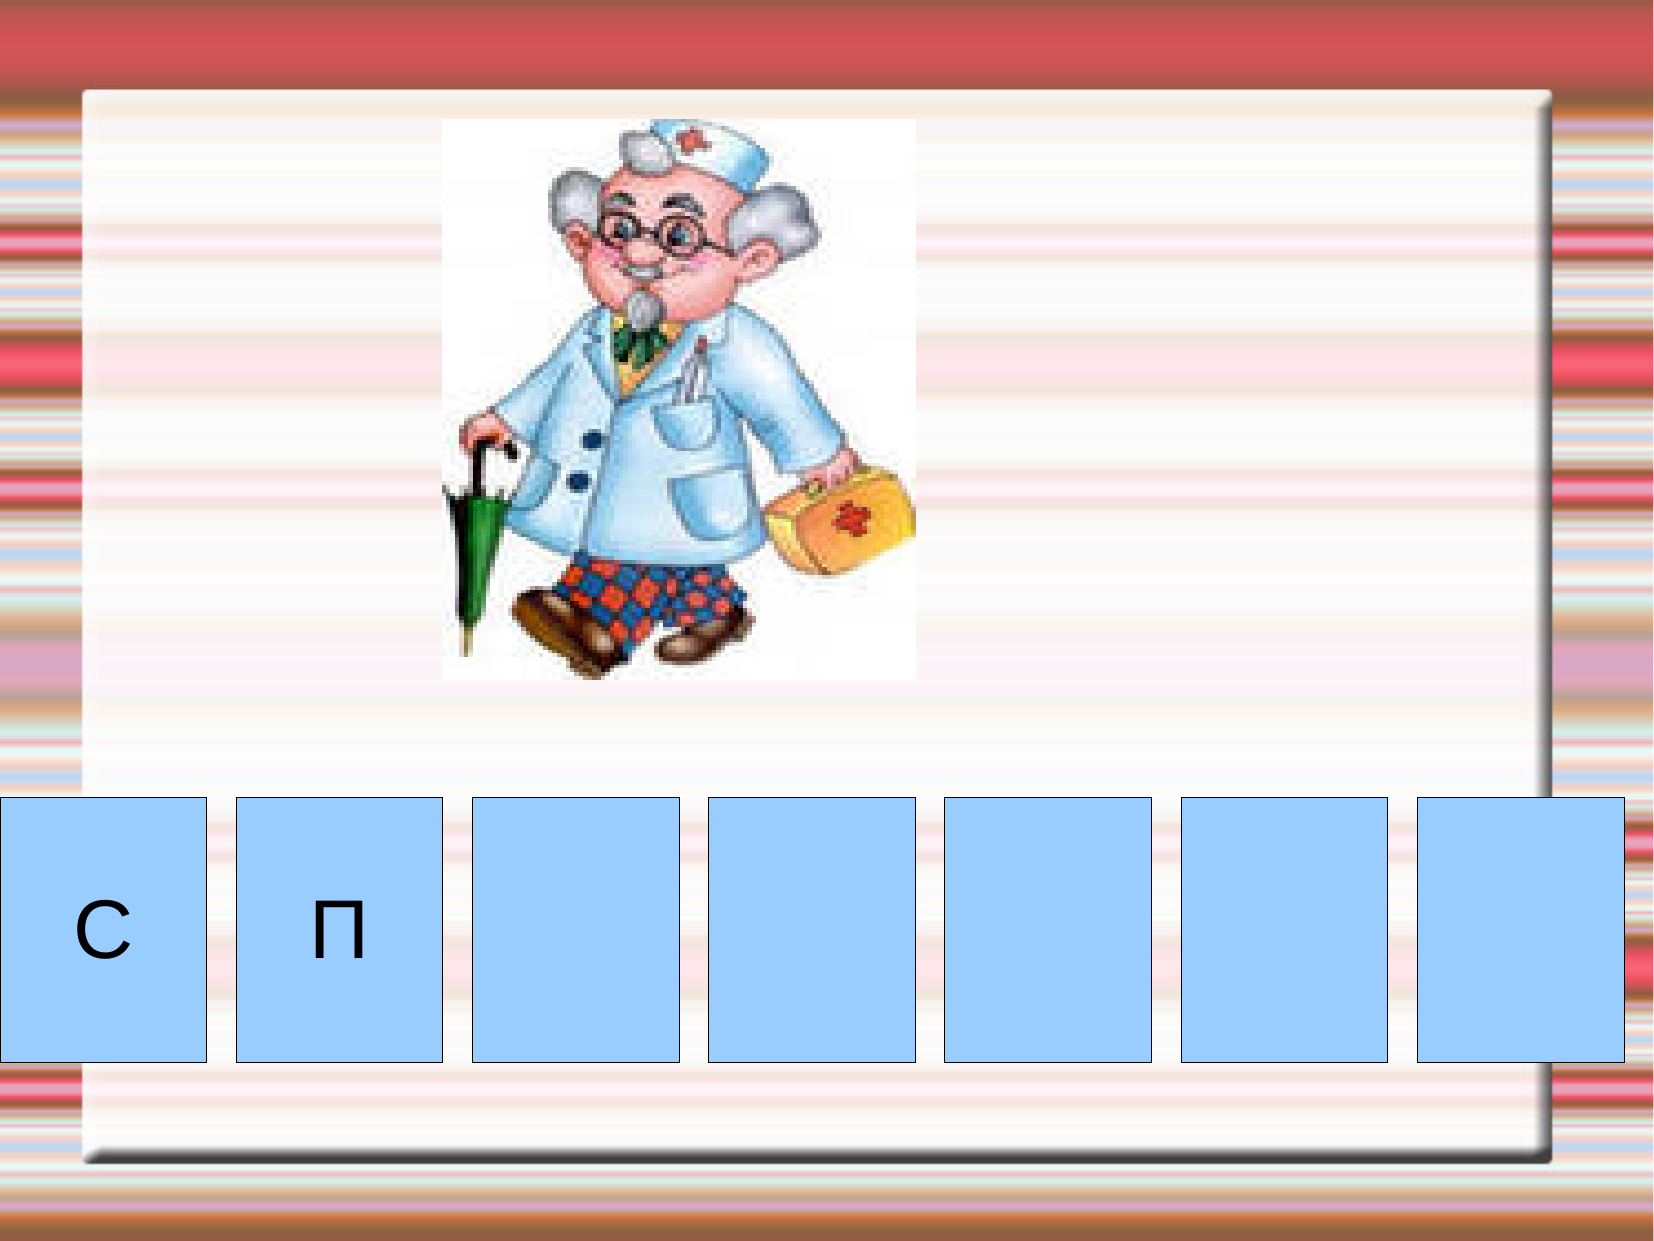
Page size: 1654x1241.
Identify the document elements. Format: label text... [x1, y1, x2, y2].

text_box [472, 797, 680, 1063]
text_box [708, 797, 916, 1063]
text_box С [0, 797, 207, 1063]
text_box [944, 797, 1152, 1063]
text_box [1417, 797, 1625, 1063]
text_box [1181, 797, 1388, 1063]
picture [0, 0, 1654, 1241]
text_box П [236, 797, 443, 1063]
